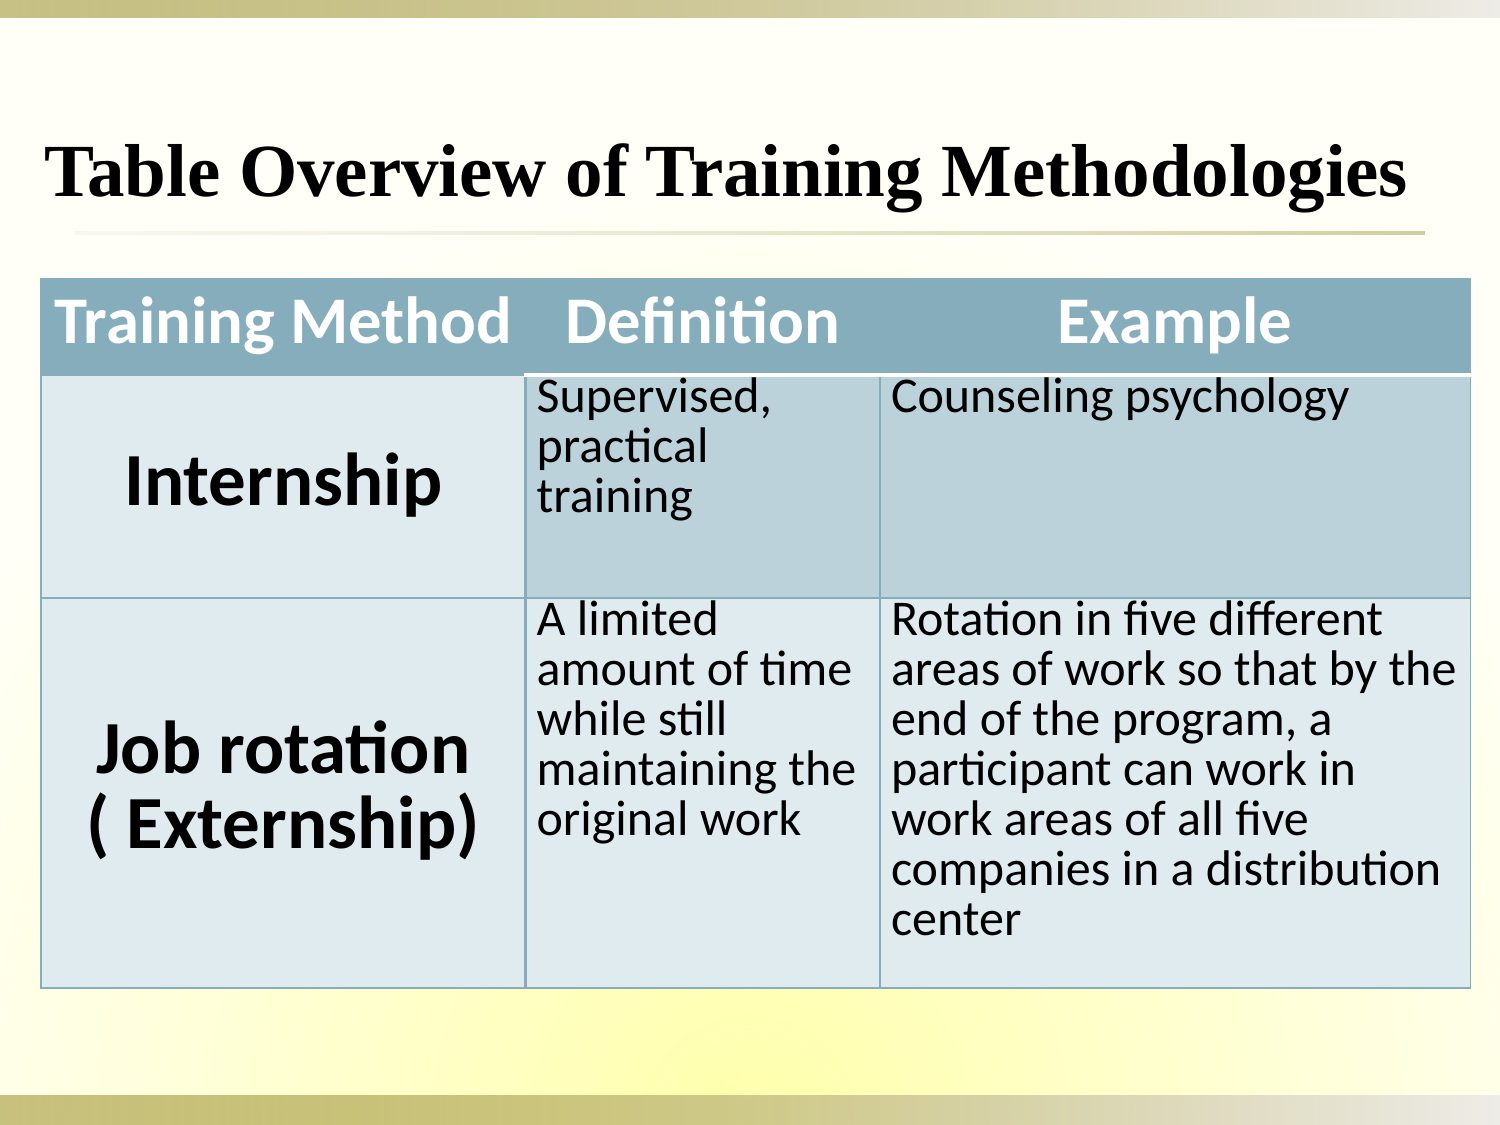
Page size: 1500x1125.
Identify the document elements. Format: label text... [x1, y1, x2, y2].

table_cell A limited amount of time while still maintaining the original work [527, 599, 879, 987]
table_cell Internship [42, 376, 524, 597]
table_header Definition [527, 280, 879, 373]
table_cell Job rotation ( Externship) [42, 599, 524, 987]
table_cell Rotation in five different areas of work so that by the end of the program, a participant can work in work areas of all five companies in a distribution center [881, 599, 1470, 987]
table_cell Supervised, practical training [527, 377, 879, 597]
table_header Example [881, 280, 1470, 373]
table_cell Counseling psychology [881, 377, 1470, 597]
list Table Overview of Training Methodologies [29, 113, 1483, 268]
table_header Training Method [42, 280, 524, 374]
